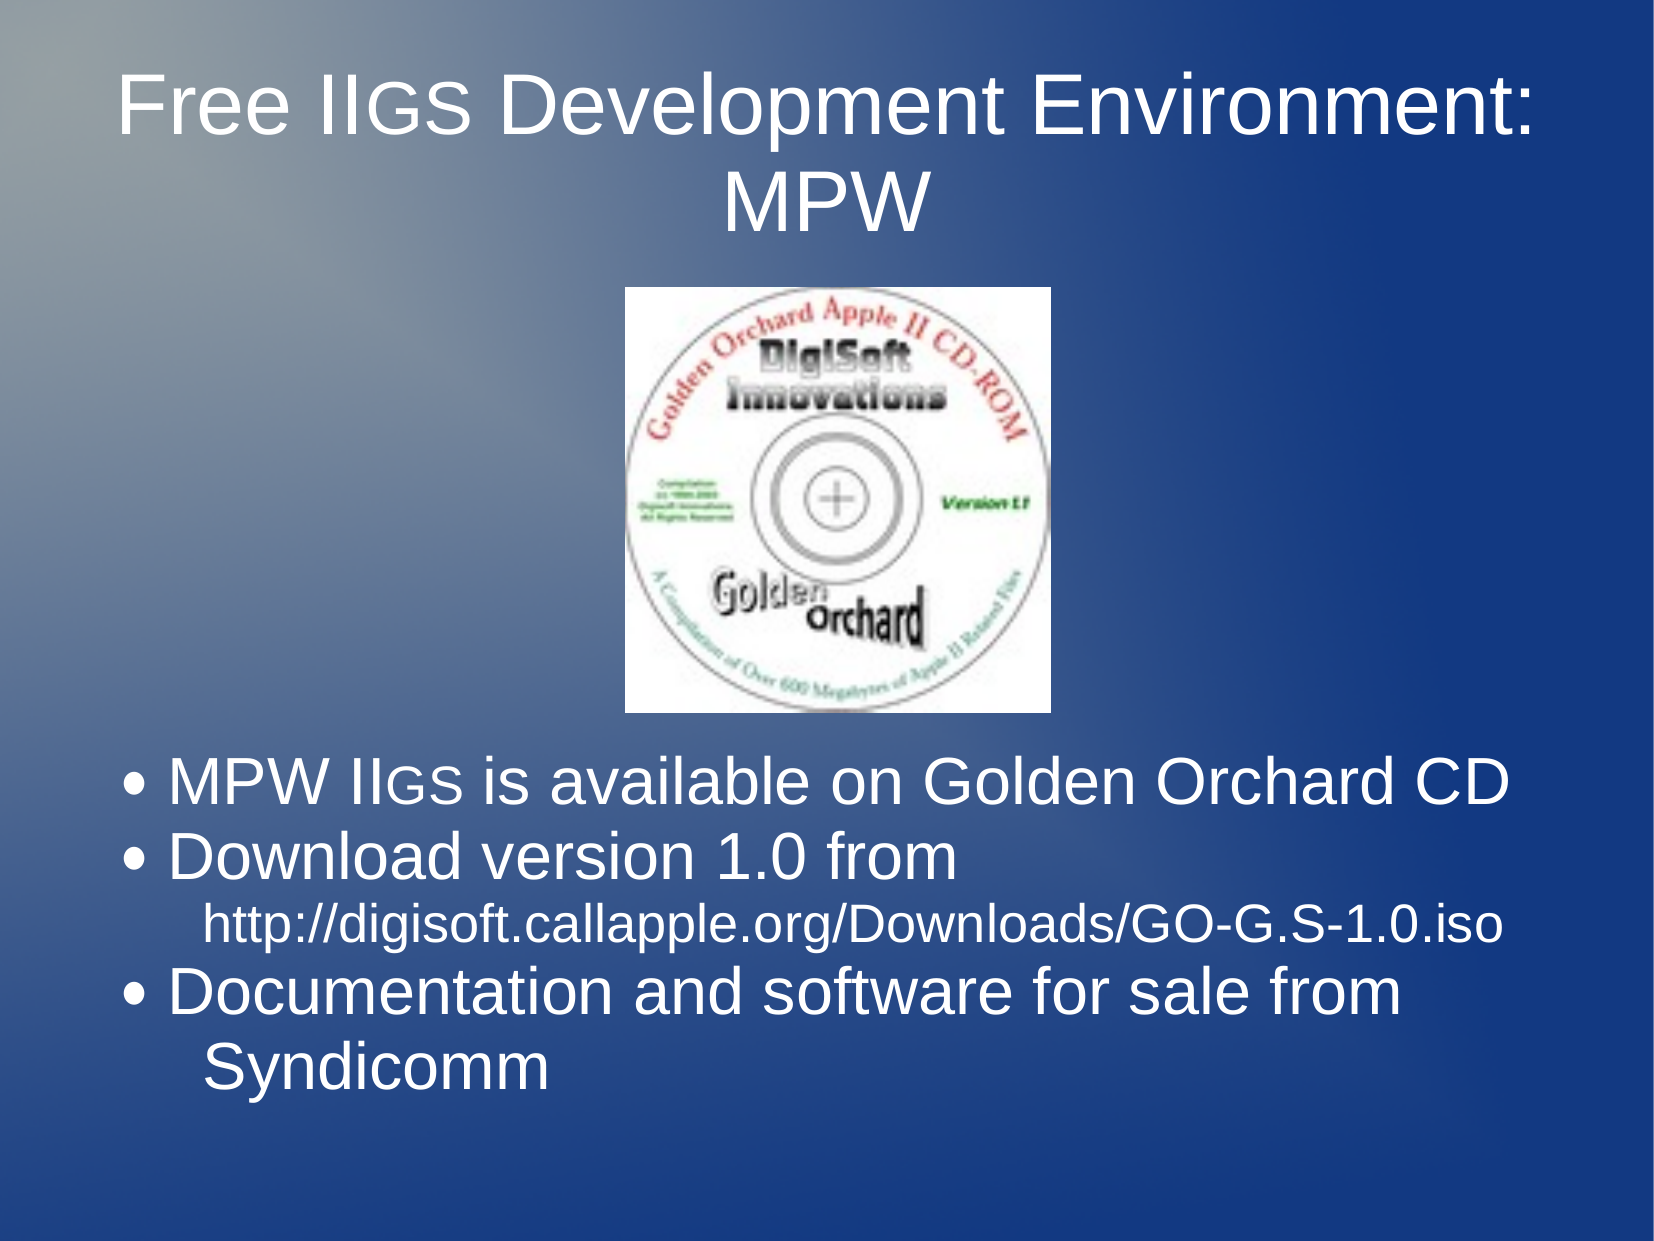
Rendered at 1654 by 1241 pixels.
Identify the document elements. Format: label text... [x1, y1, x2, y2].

subtitle MPW IIGS is available on Golden Orchard CD Download version 1.0 from http://digisoft.callapple.org/Downloads/GO-G.S-1.0.iso Documentation and software for sale from Syndicomm [82, 295, 1571, 1104]
picture [0, 0, 1654, 1241]
title Free IIGS Development Environment: MPW [82, 49, 1571, 257]
